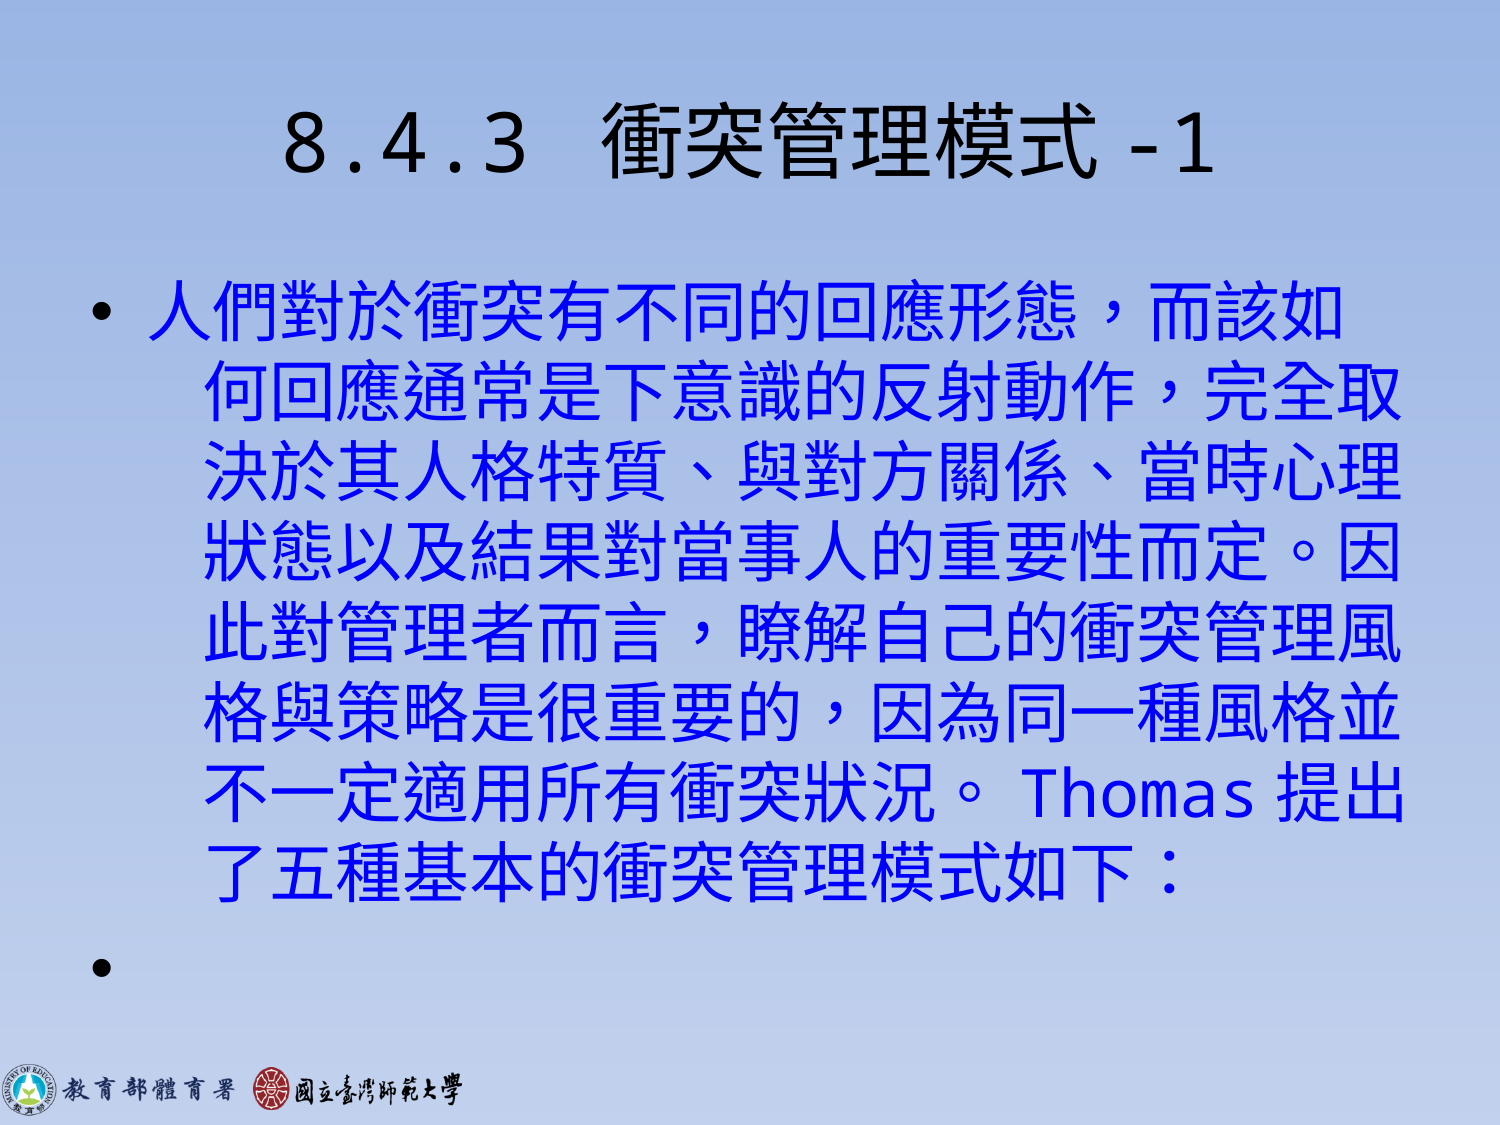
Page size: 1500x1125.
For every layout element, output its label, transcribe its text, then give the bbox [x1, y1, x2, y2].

list 人們對於衝突有不同的回應形態，而該如何回應通常是下意識的反射動作，完全取決於其人格特質、與對方關係、當時心理狀態以及結果對當事人的重要性而定。因此對管理者而言，瞭解自己的衝突管理風格與策略是很重要的，因為同一種風格並不一定適用所有衝突狀況。Thomas提出了五種基本的衝突管理模式如下： [75, 262, 1426, 1005]
title 8.4.3 衝突管理模式-1 [75, 45, 1426, 233]
